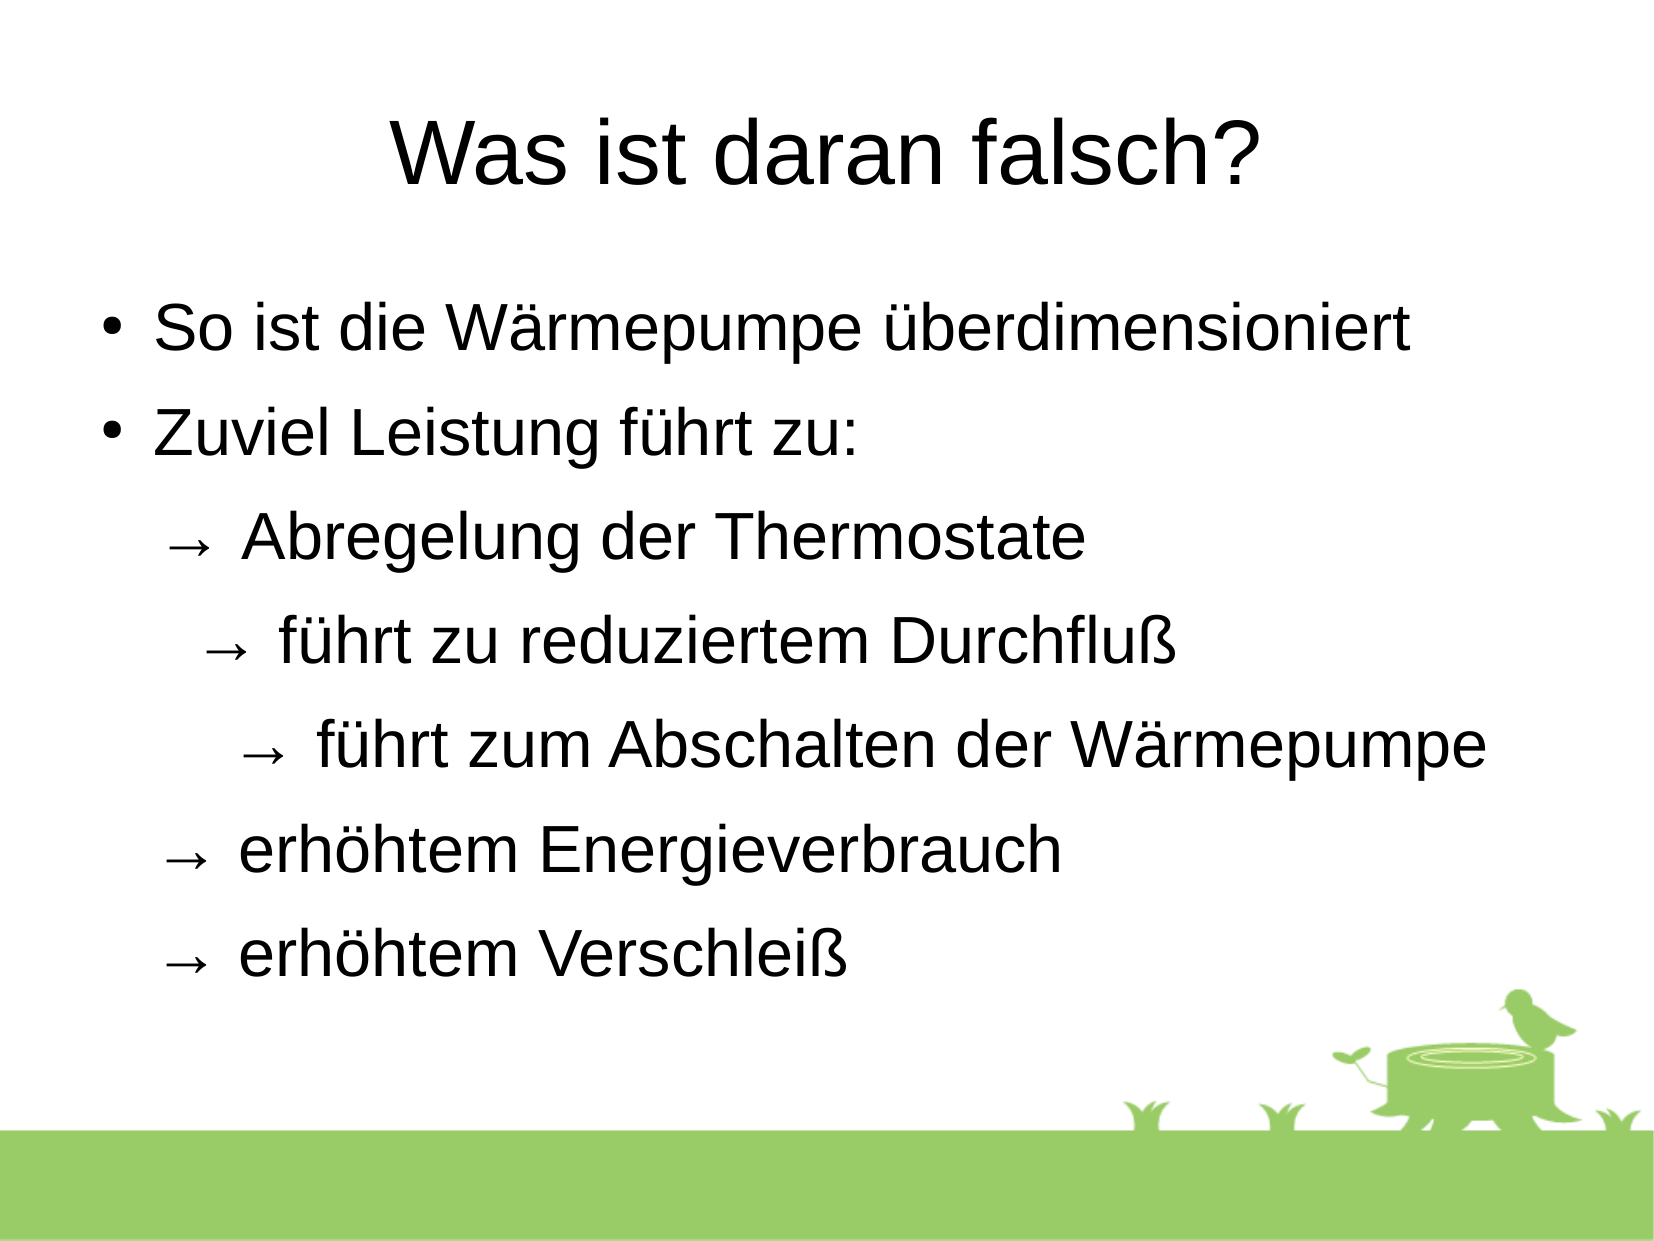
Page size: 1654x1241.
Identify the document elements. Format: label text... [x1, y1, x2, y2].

picture [0, 0, 1654, 1241]
title Was ist daran falsch? [82, 49, 1571, 257]
list So ist die Wärmepumpe überdimensioniert Zuviel Leistung führt zu: → Abregelung der Thermostate → führt zu reduziertem Durchfluß → führt zum Abschalten der Wärmepumpe → erhöhtem Energieverbrauch → erhöhtem Verschleiß [82, 290, 1571, 1010]
